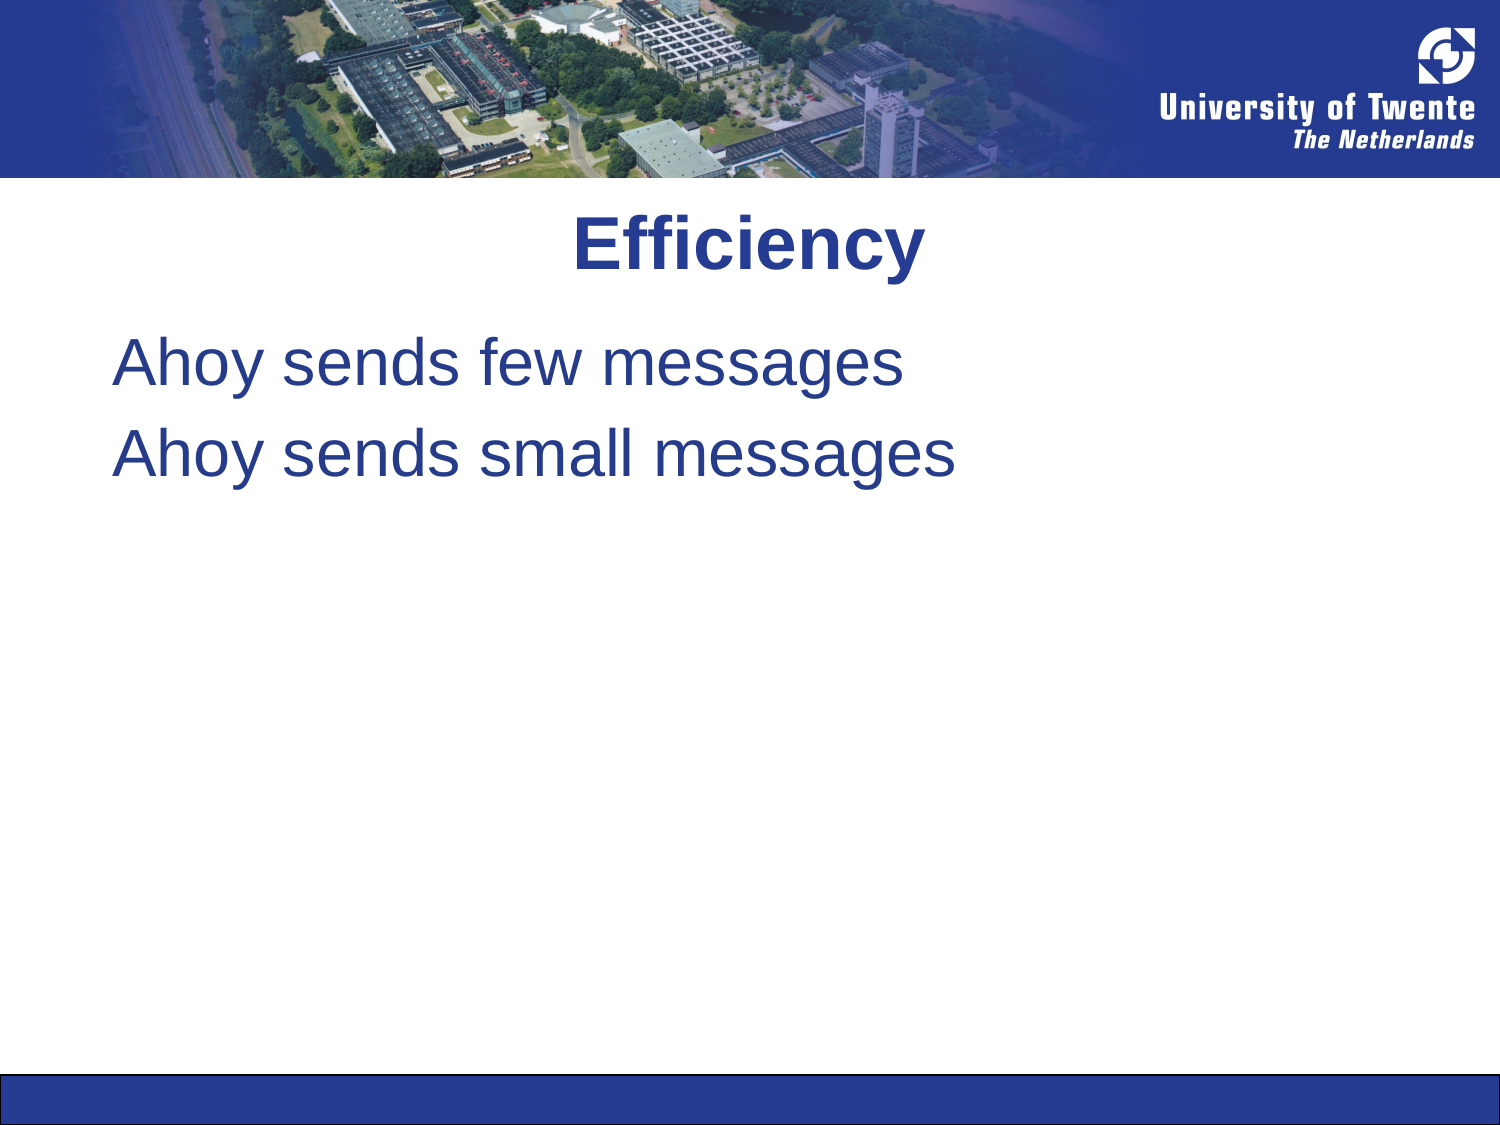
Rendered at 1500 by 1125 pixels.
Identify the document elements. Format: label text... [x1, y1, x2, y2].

list Ahoy sends few messages Ahoy sends small messages [112, 324, 1388, 1001]
picture [0, 0, 1500, 178]
title Efficiency [112, 187, 1388, 301]
